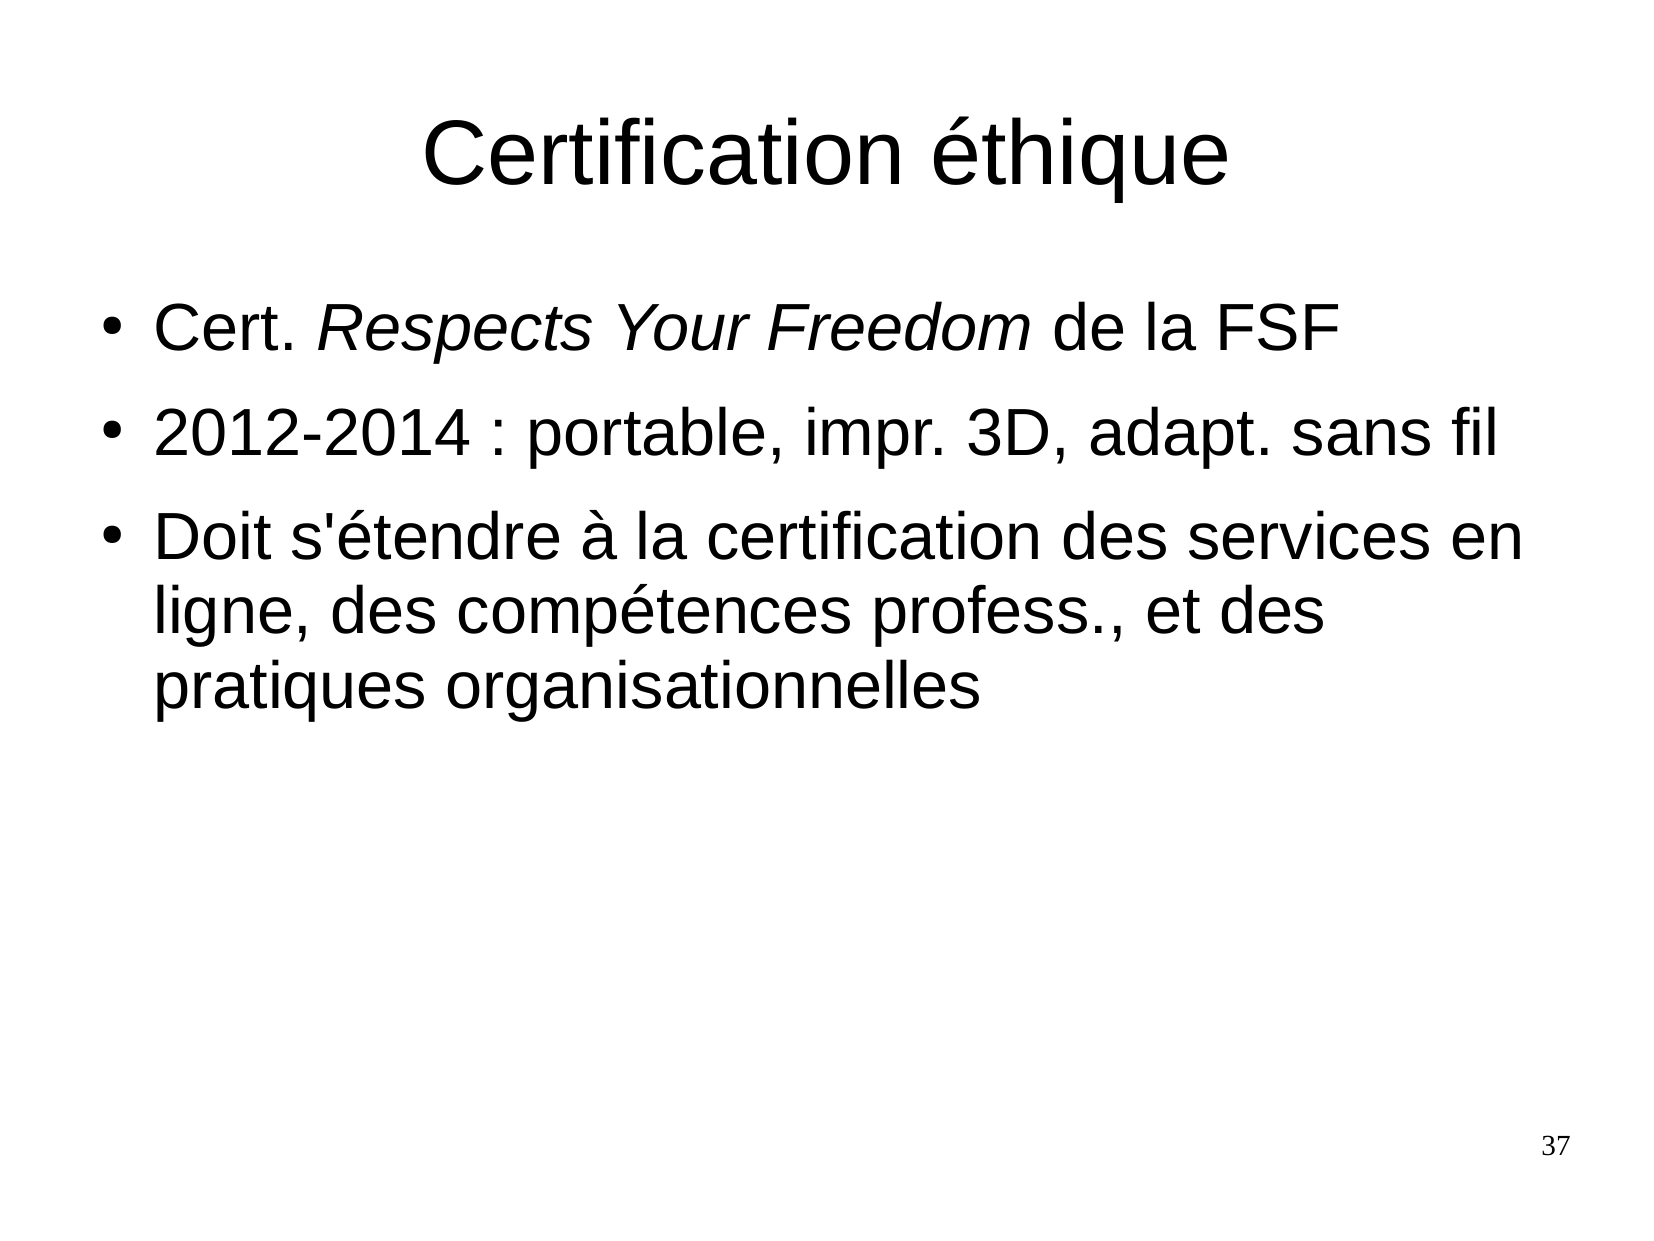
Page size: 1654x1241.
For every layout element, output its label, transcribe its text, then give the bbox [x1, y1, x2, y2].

title Certification éthique [82, 49, 1571, 257]
list Cert. Respects Your Freedom de la FSF 2012-2014 : portable, impr. 3D, adapt. sans fil Doit s'étendre à la certification des services en ligne, des compétences profess., et des pratiques organisationnelles [82, 290, 1538, 1010]
